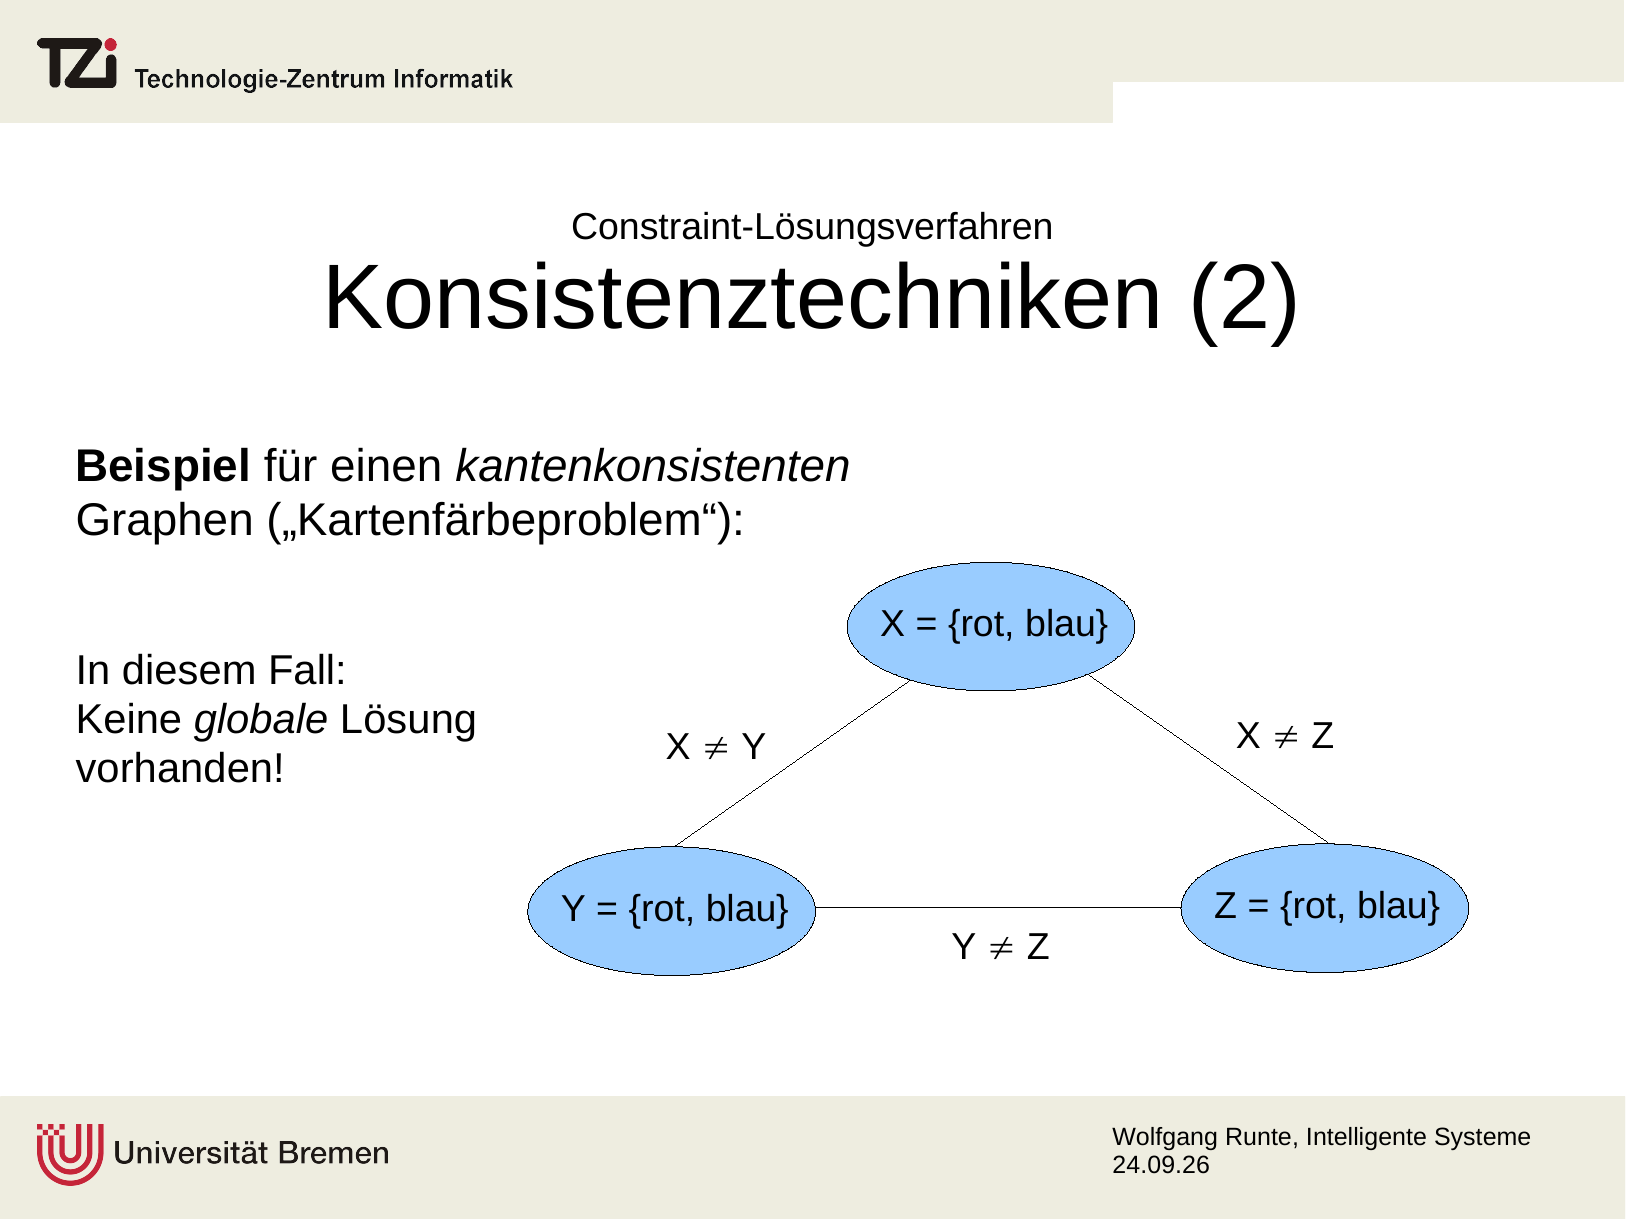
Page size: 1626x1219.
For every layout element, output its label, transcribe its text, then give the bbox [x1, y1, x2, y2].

text_box Z = {rot, blau} [1214, 881, 1465, 969]
text_box Beispiel für einen kantenkonsistenten Graphen („Kartenfärbeproblem“): In diesem Fall: Keine globale Lösung vorhanden! [75, 436, 853, 807]
text_box [527, 846, 803, 952]
picture [37, 38, 513, 93]
text_box Y = {rot, blau} [560, 884, 812, 972]
text_box [941, 687, 1041, 691]
text_box Y  Z [951, 922, 1056, 974]
text_box [1180, 843, 1456, 950]
text_box [853, 562, 1122, 668]
text_box X  Z [1235, 711, 1341, 763]
picture [37, 1124, 388, 1186]
text_box [1277, 969, 1372, 973]
title Constraint-Lösungsverfahren Konsistenztechniken (2) [112, 162, 1513, 393]
text_box [1131, 611, 1135, 642]
text_box [1465, 893, 1469, 923]
text_box [812, 896, 816, 926]
text_box X = {rot, blau} [880, 600, 1131, 687]
text_box [625, 972, 719, 976]
